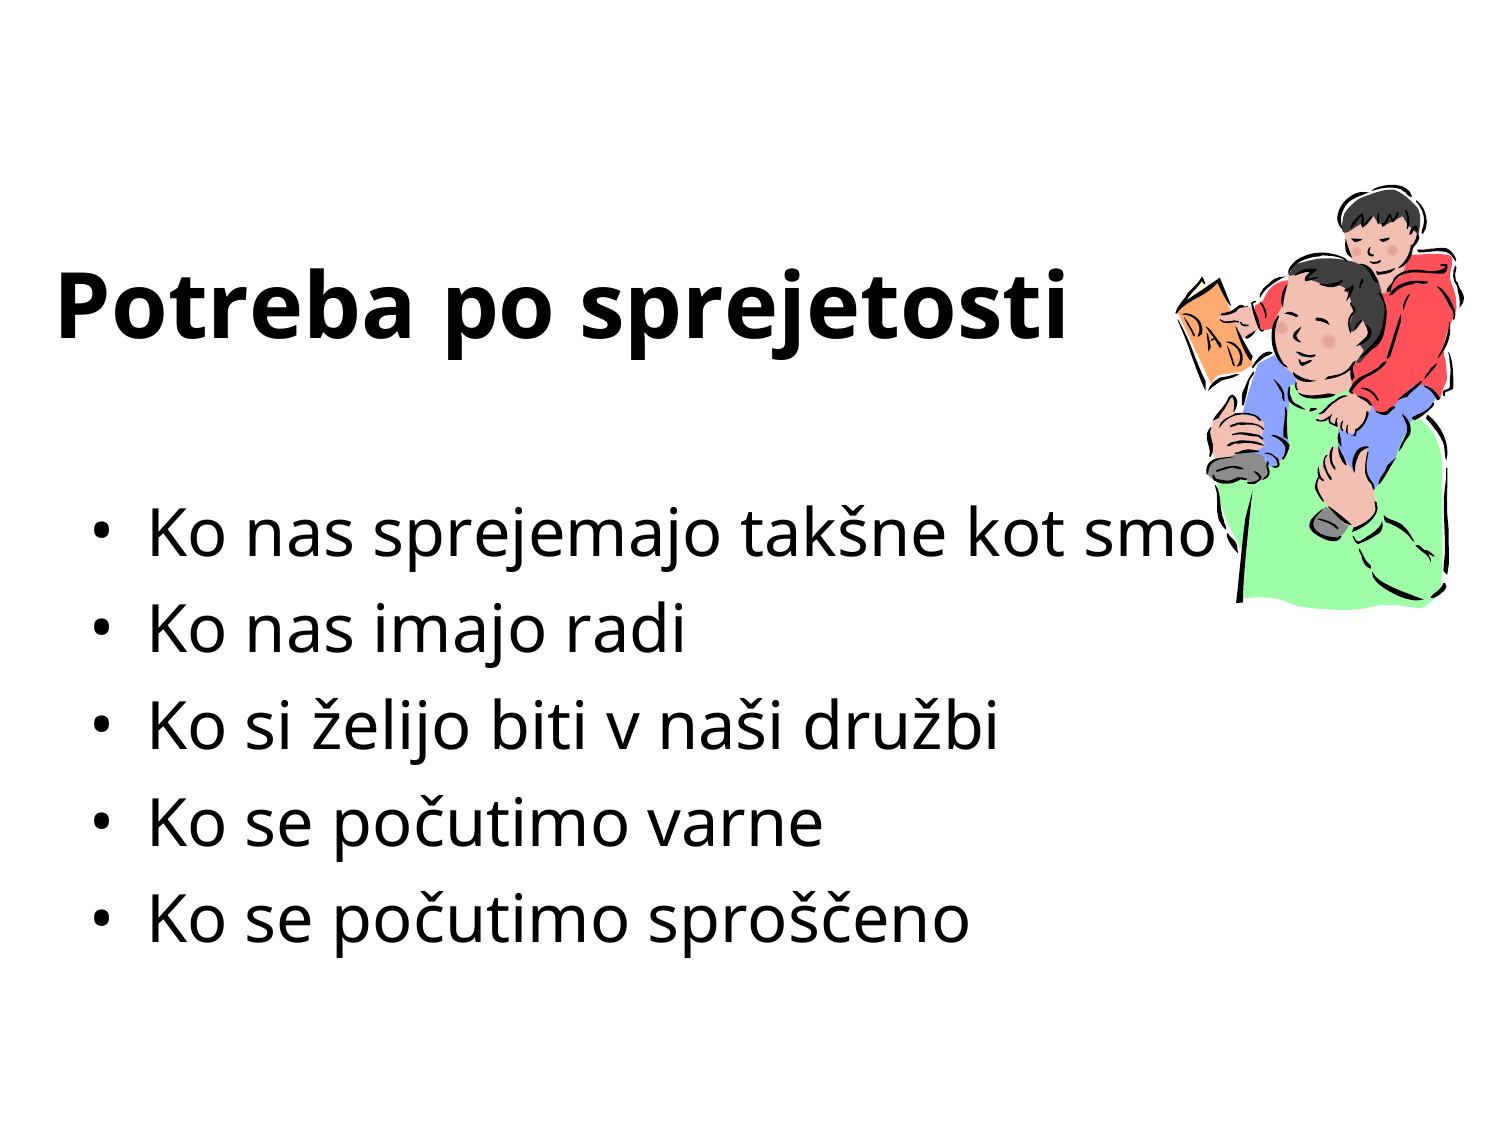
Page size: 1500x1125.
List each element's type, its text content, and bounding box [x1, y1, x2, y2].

picture [1175, 184, 1467, 610]
list Ko nas sprejemajo takšne kot smo Ko nas imajo radi Ko si želijo biti v naši družbi Ko se počutimo varne Ko se počutimo sproščeno [75, 481, 1426, 1125]
title Potreba po sprejetosti [0, 207, 1175, 396]
